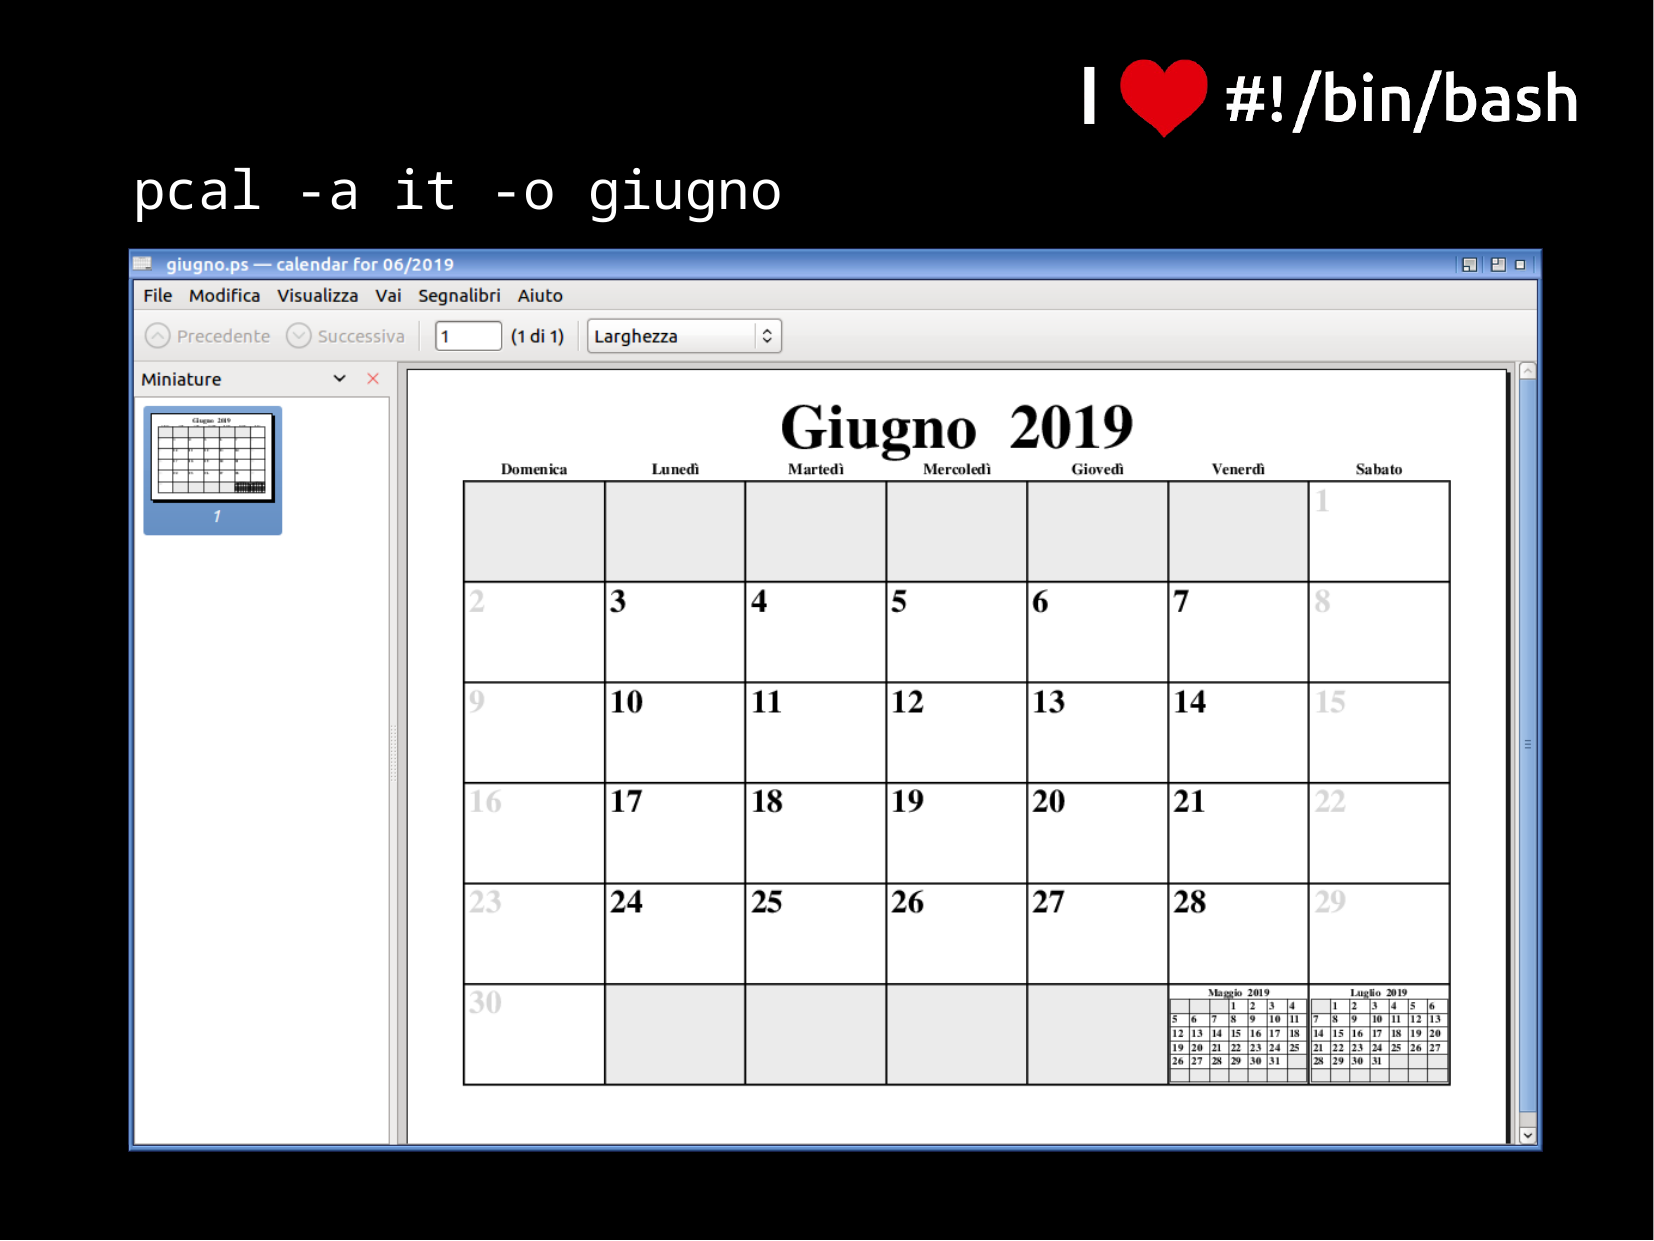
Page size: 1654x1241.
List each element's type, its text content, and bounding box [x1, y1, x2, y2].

picture [128, 248, 1543, 1152]
text_box pcal -a it -o giugno [118, 143, 852, 237]
picture [1064, 45, 1595, 154]
